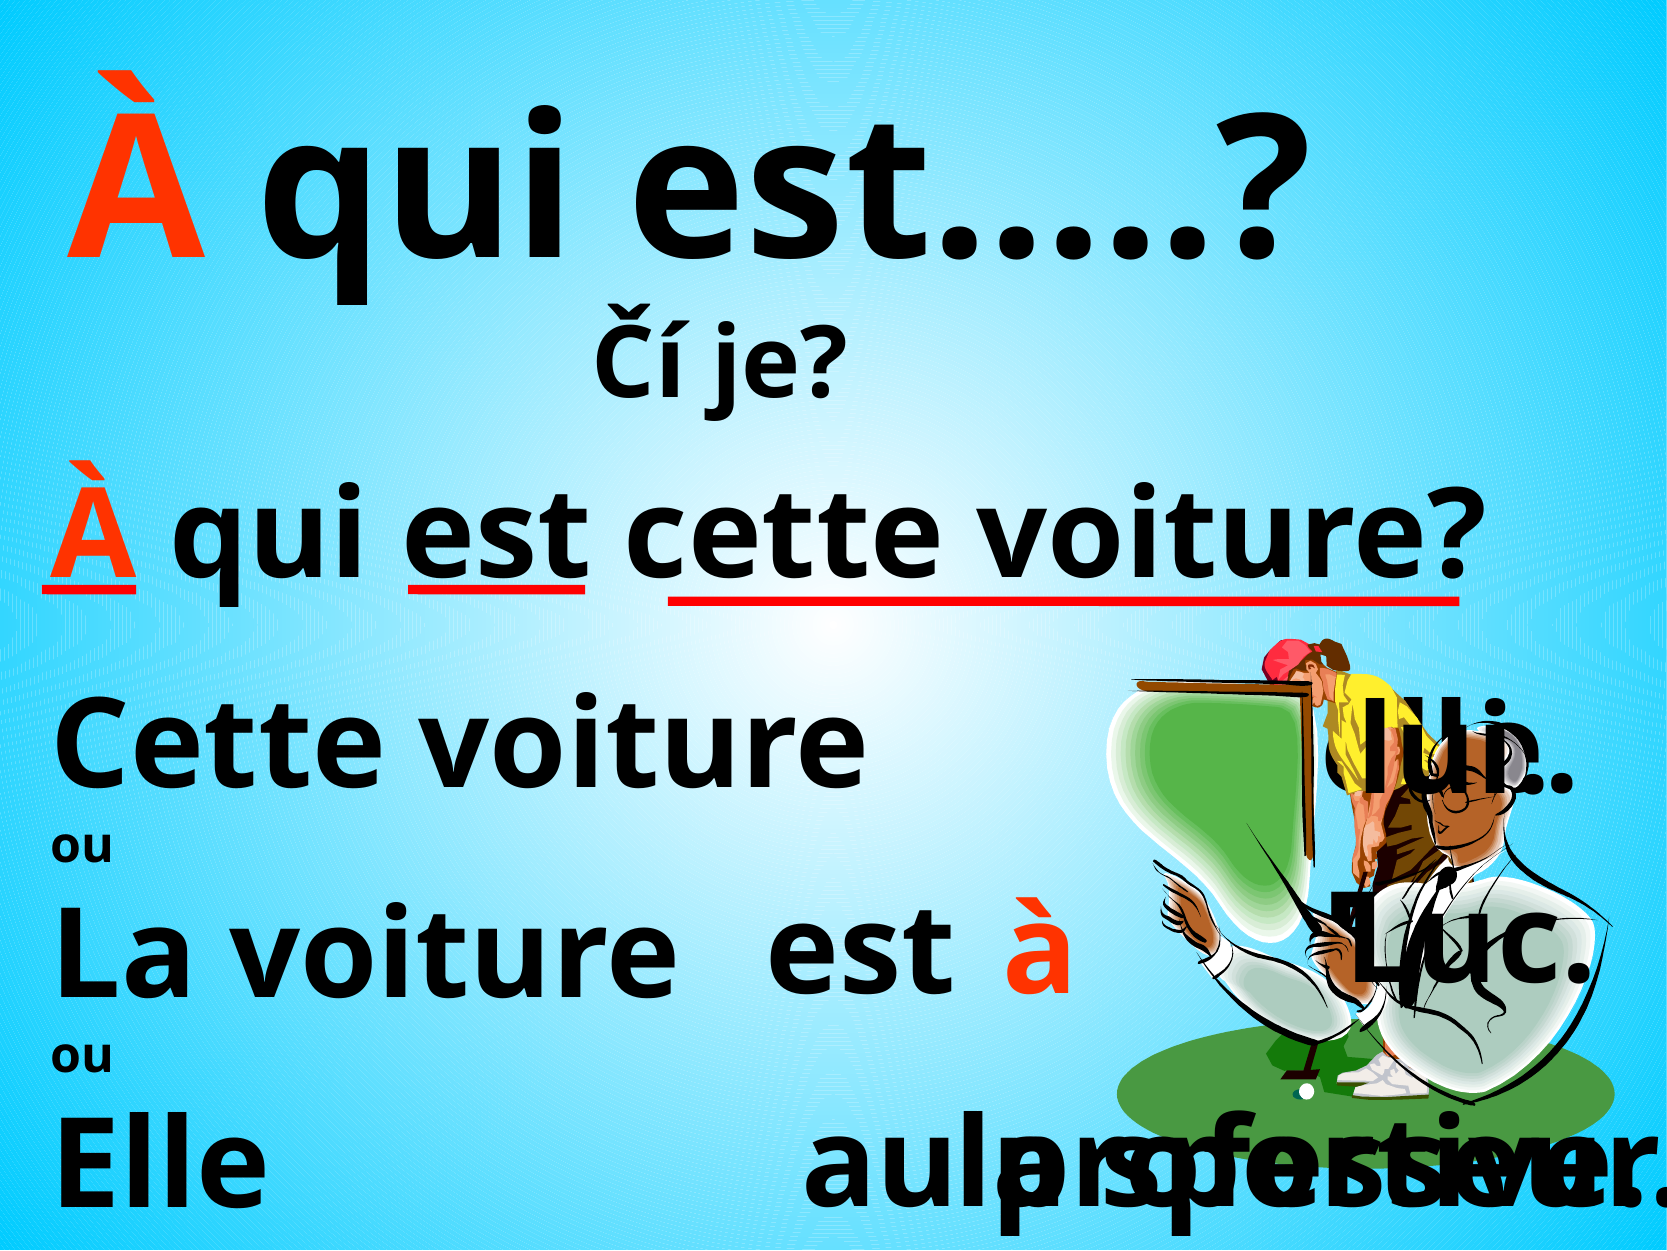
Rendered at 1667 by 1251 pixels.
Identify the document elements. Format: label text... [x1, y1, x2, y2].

text_box À qui est cette voiture? Cette voiture ou La voiture ou Elle [35, 445, 1566, 1241]
text_box est [751, 861, 971, 1026]
picture [1104, 636, 1615, 1074]
text_box lui. [1341, 661, 1660, 826]
text_box au professeur. [786, 1074, 1667, 1239]
text_box à [987, 861, 1093, 1026]
text_box Luc. [1329, 850, 1649, 1015]
text_box À qui est.....? Čí je? [0, 49, 1667, 425]
